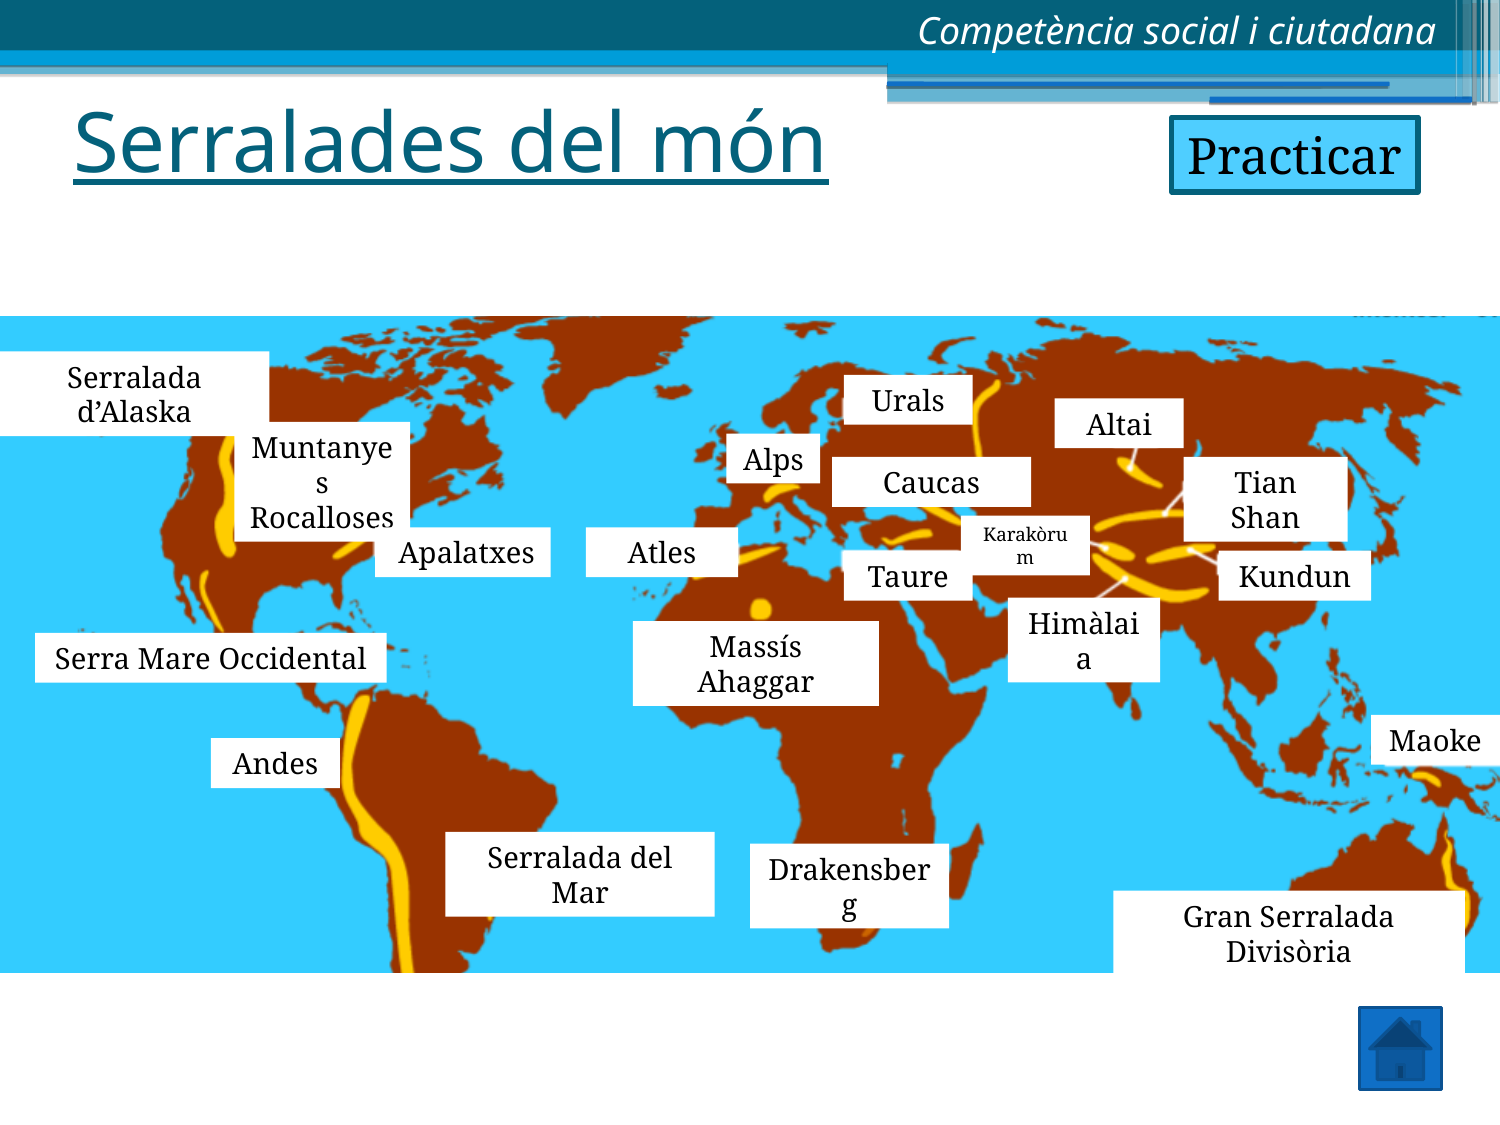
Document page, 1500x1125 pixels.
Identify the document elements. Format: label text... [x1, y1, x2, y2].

text_box Serralades del món [58, 82, 1409, 257]
text_box Altai [1054, 398, 1184, 449]
text_box Maoke [1371, 714, 1500, 765]
text_box Kundun [1218, 550, 1372, 601]
text_box Massís Ahaggar [632, 621, 879, 706]
text_box Caucas [832, 456, 1032, 507]
text_box Taure [843, 550, 973, 601]
text_box [1359, 1007, 1442, 1090]
text_box Karakòrum [960, 515, 1090, 576]
text_box Alps [726, 433, 821, 484]
text_box Serralada d’Alaska [0, 351, 270, 437]
text_box Drakensberg [750, 843, 950, 929]
text_box Urals [843, 374, 973, 425]
text_box Practicar [1171, 117, 1418, 192]
text_box Tian Shan [1183, 456, 1348, 542]
text_box Serralada del Mar [445, 831, 715, 917]
text_box Apalatxes [375, 527, 551, 578]
text_box Atles [585, 527, 739, 578]
text_box Gran Serralada Divisòria [1113, 890, 1465, 976]
text_box Andes [210, 738, 340, 789]
picture [0, 316, 1500, 973]
text_box Muntanyes Rocalloses [234, 421, 411, 542]
text_box Competència social i ciutadana [902, 0, 1465, 60]
text_box Serra Mare Occidental [35, 632, 387, 683]
text_box Himàlaia [1007, 597, 1161, 683]
